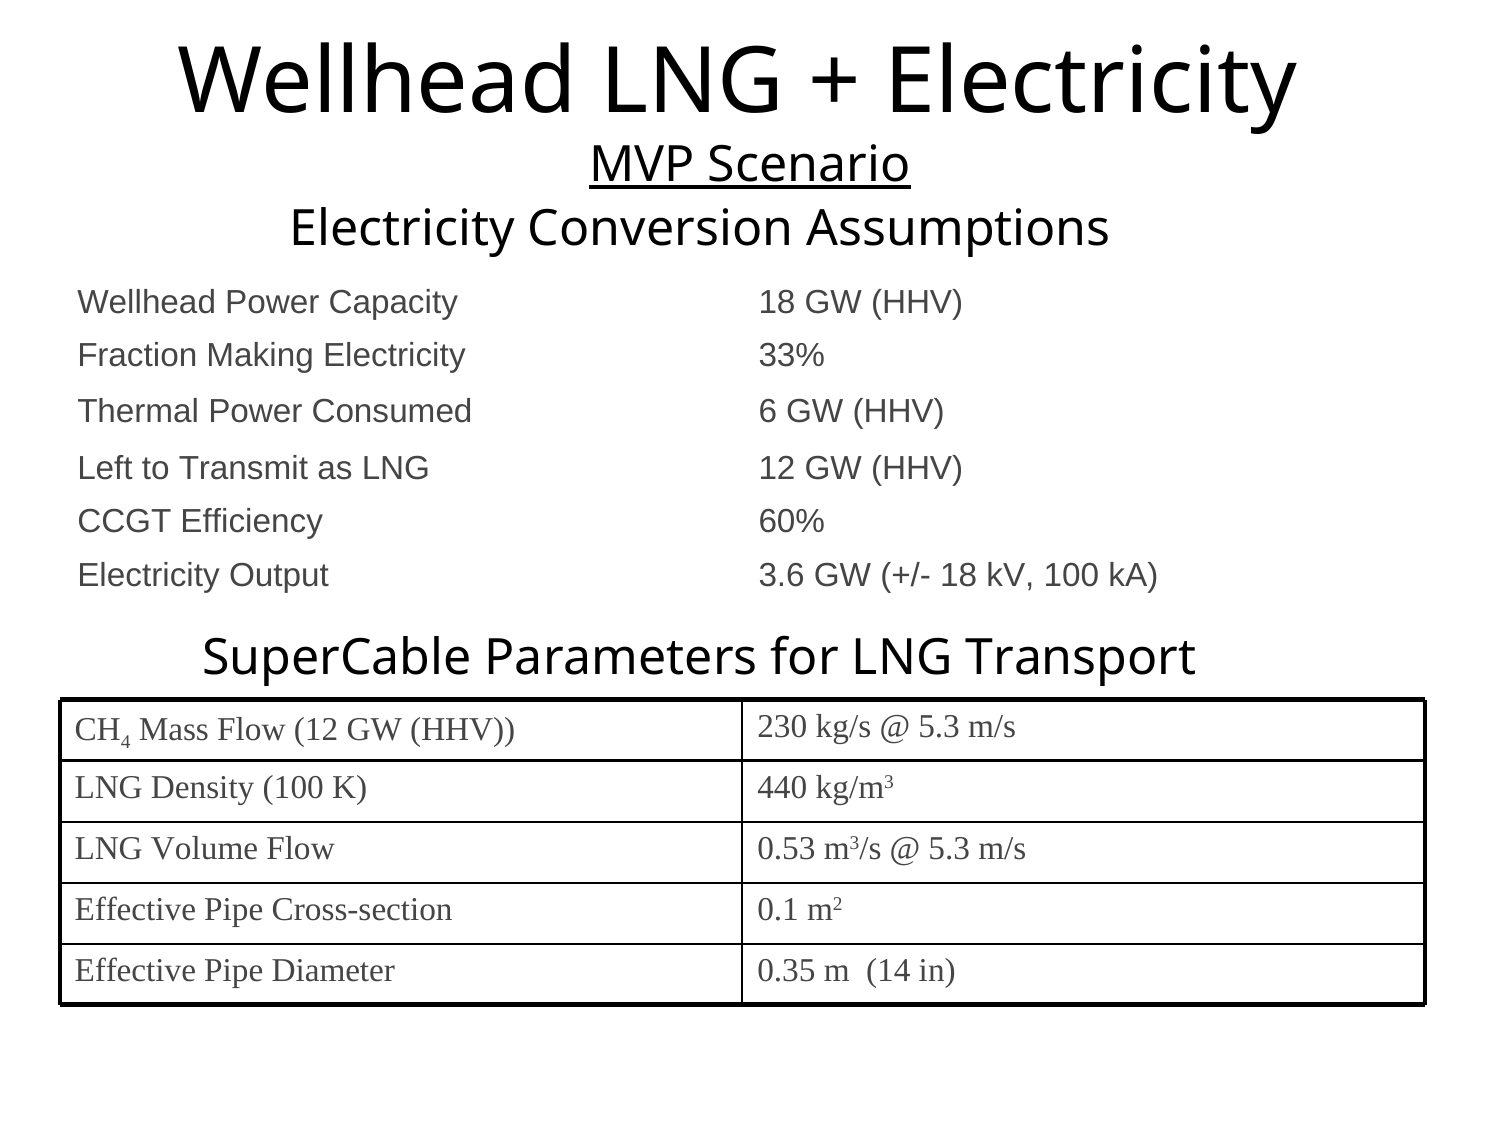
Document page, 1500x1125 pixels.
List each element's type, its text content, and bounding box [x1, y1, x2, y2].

text_box LNG Volume Flow [62, 823, 741, 882]
table_cell Electricity Output [62, 548, 744, 601]
table_cell Thermal Power Consumed [62, 382, 744, 441]
text_box LNG Density (100 K) [62, 762, 741, 821]
text_box SuperCable Parameters for LNG Transport [187, 617, 1288, 693]
table_header 18 GW (HHV) [744, 275, 1425, 328]
table_cell Fraction Making Electricity [62, 328, 744, 382]
table_cell 3.6 GW (+/- 18 kV, 100 kA) [744, 548, 1425, 601]
title Wellhead LNG + Electricity MVP Scenario [75, 12, 1426, 201]
text_box 230 kg/s @ 5.3 m/s [743, 702, 1423, 759]
table_cell 60% [744, 495, 1425, 548]
table_cell Left to Transmit as LNG [62, 441, 744, 495]
text_box 0.53 m3/s @ 5.3 m/s [743, 823, 1423, 882]
text_box Electricity Conversion Assumptions [274, 201, 1201, 263]
text_box 0.35 m (14 in) [743, 945, 1423, 1002]
table_cell 12 GW (HHV) [744, 441, 1425, 495]
text_box 440 kg/m3 [743, 762, 1423, 821]
text_box CH4 Mass Flow (12 GW (HHV)) [62, 702, 741, 759]
table_header Wellhead Power Capacity [62, 275, 744, 328]
table_cell 33% [744, 328, 1425, 382]
text_box 0.1 m2 [743, 884, 1423, 943]
text_box Effective Pipe Diameter [62, 945, 741, 1002]
table_cell CCGT Efficiency [62, 495, 744, 548]
table_cell 6 GW (HHV) [744, 382, 1425, 441]
text_box Effective Pipe Cross-section [62, 884, 741, 943]
